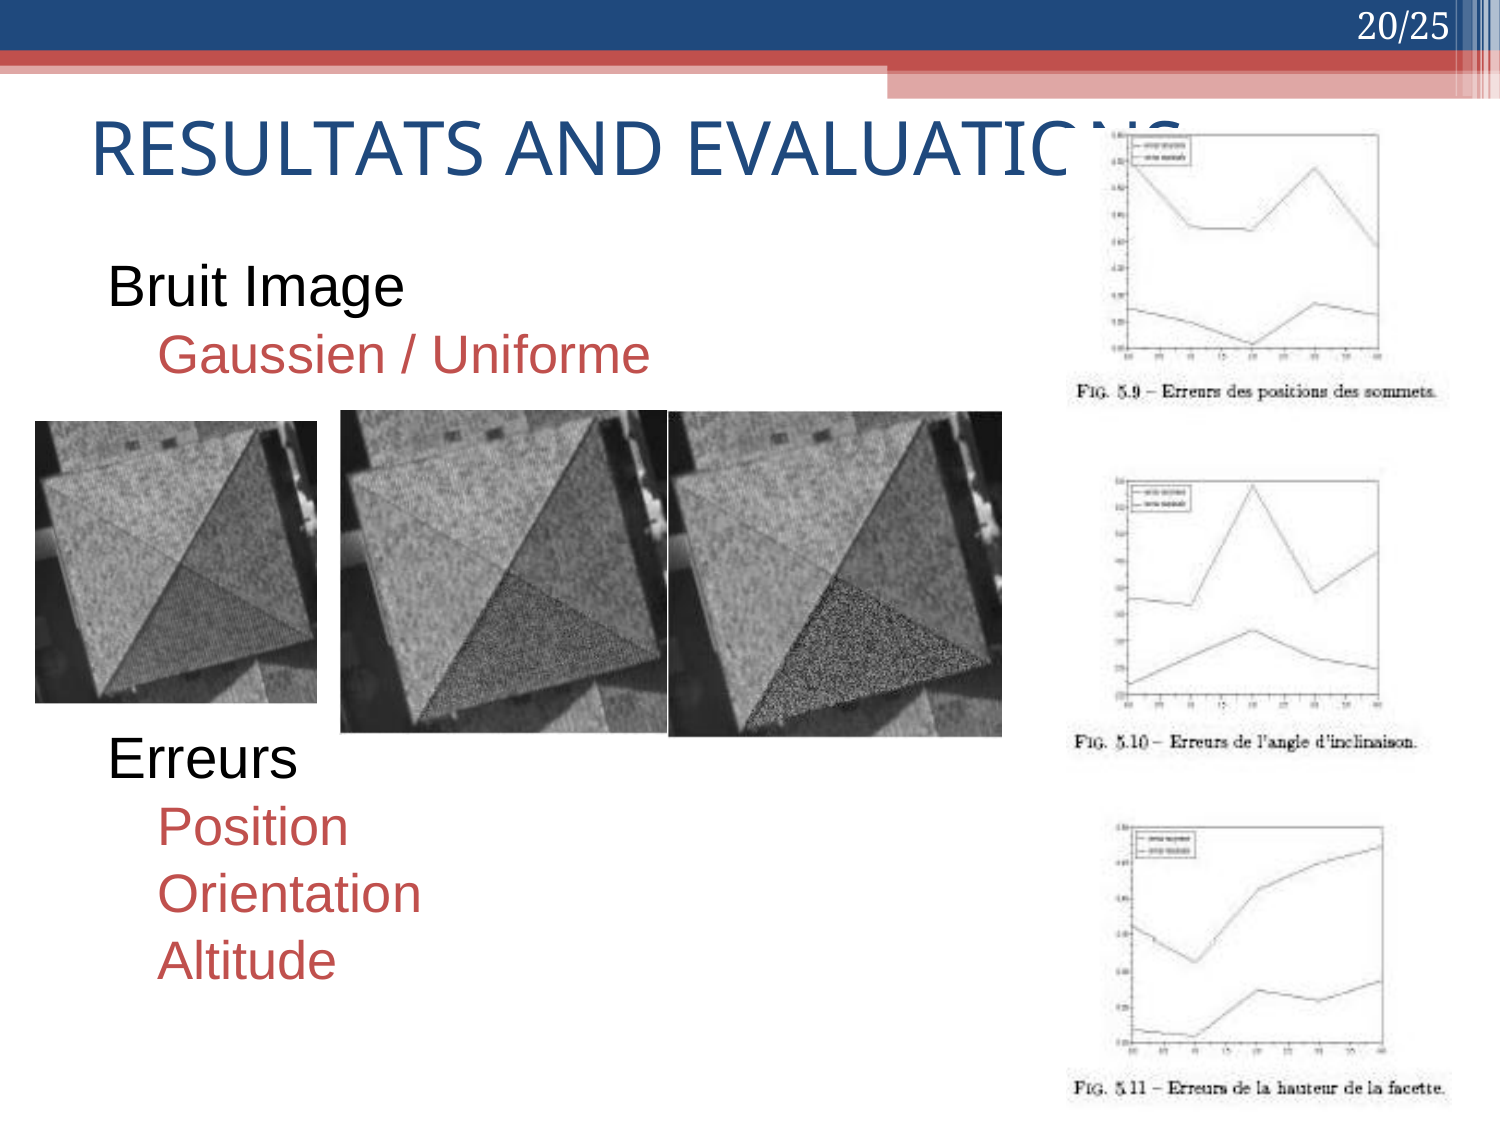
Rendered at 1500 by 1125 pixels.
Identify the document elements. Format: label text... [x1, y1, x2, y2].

title RESULTATS AND EVALUATIONS [75, 93, 1426, 200]
picture [339, 410, 1002, 739]
picture [35, 421, 317, 705]
picture [1066, 128, 1452, 1112]
list Bruit Image Gaussien / Uniforme Erreurs Position Orientation Altitude [75, 246, 1066, 1079]
text_box <numéro>/25 [1340, 0, 1466, 61]
